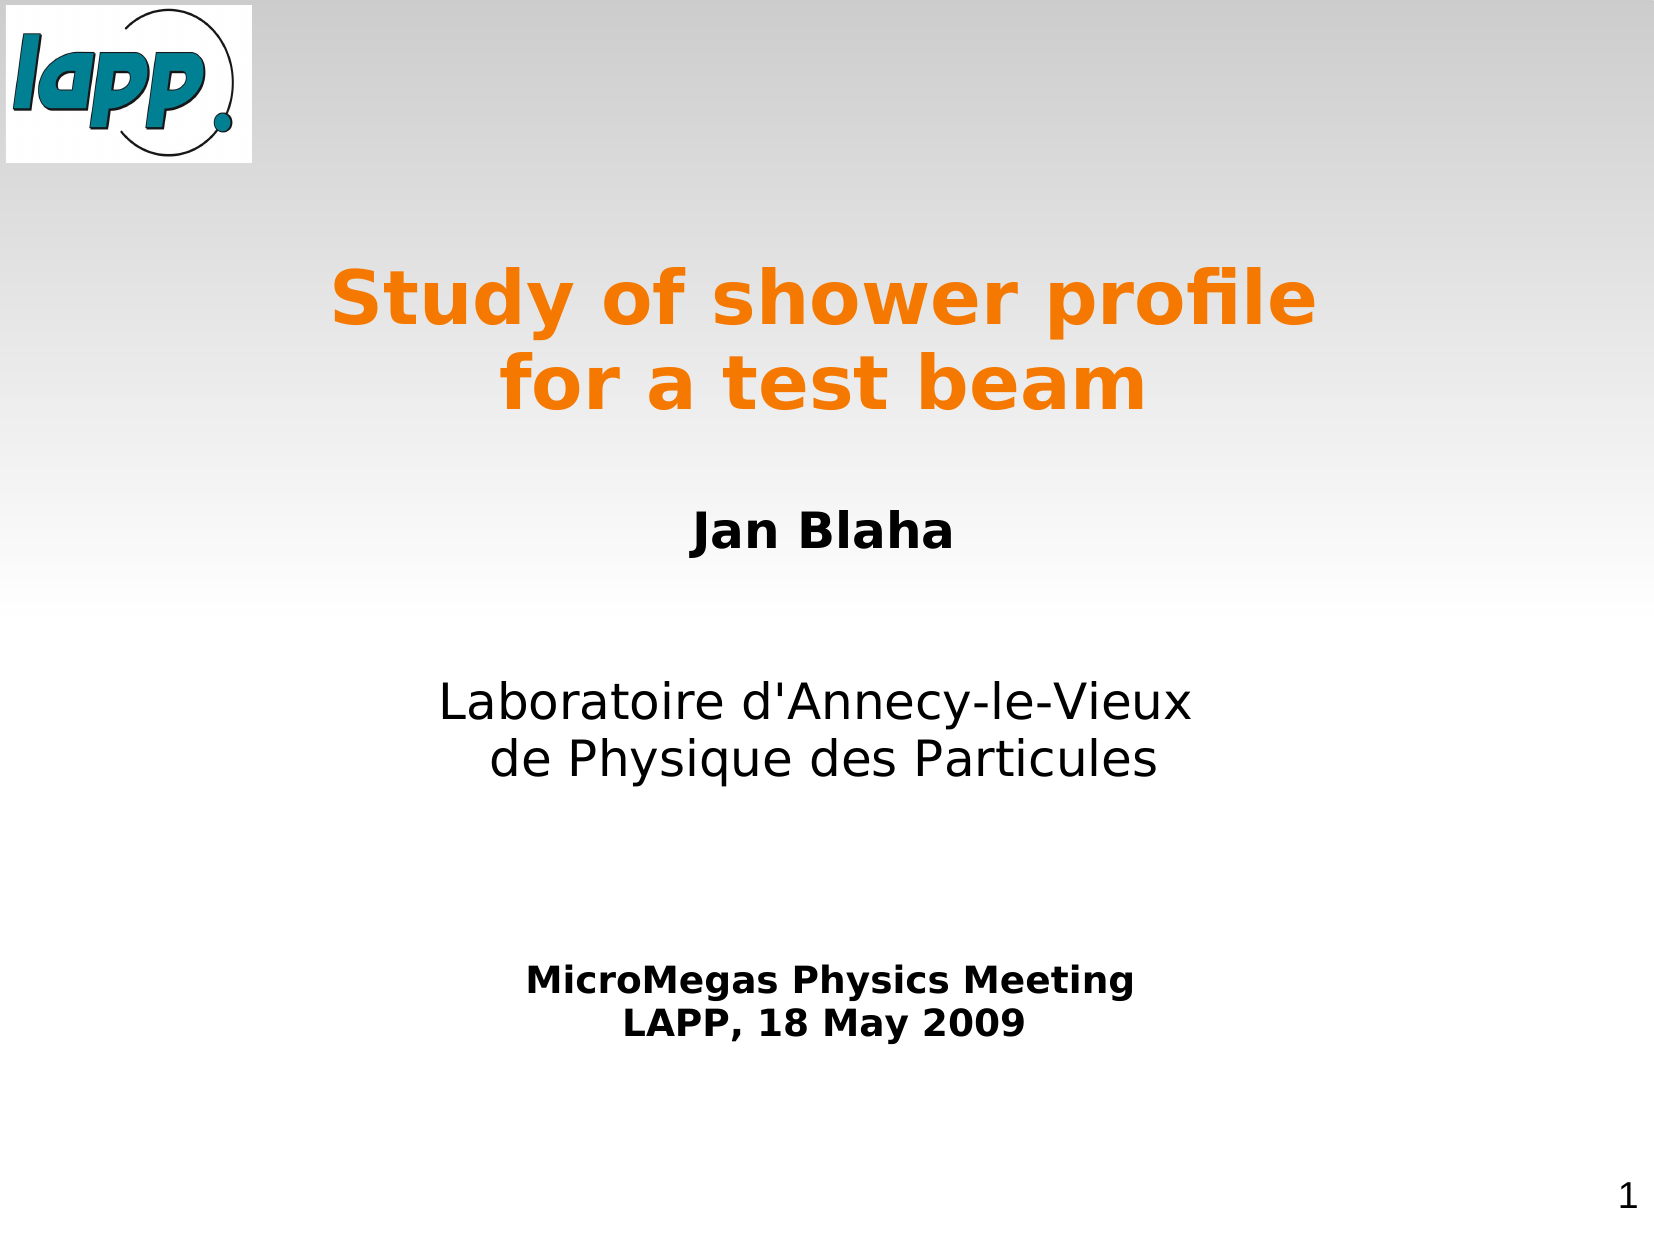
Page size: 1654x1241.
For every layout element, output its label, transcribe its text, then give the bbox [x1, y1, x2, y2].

picture [5, 5, 252, 163]
text_box 8 [1574, 1167, 1654, 1241]
title Study of shower profile for a test beam Jan Blaha Laboratoire d'Annecy-le-Vieux de Physique des Particules MicroMegas Physics Meeting LAPP, 18 May 2009 [71, 255, 1577, 1104]
